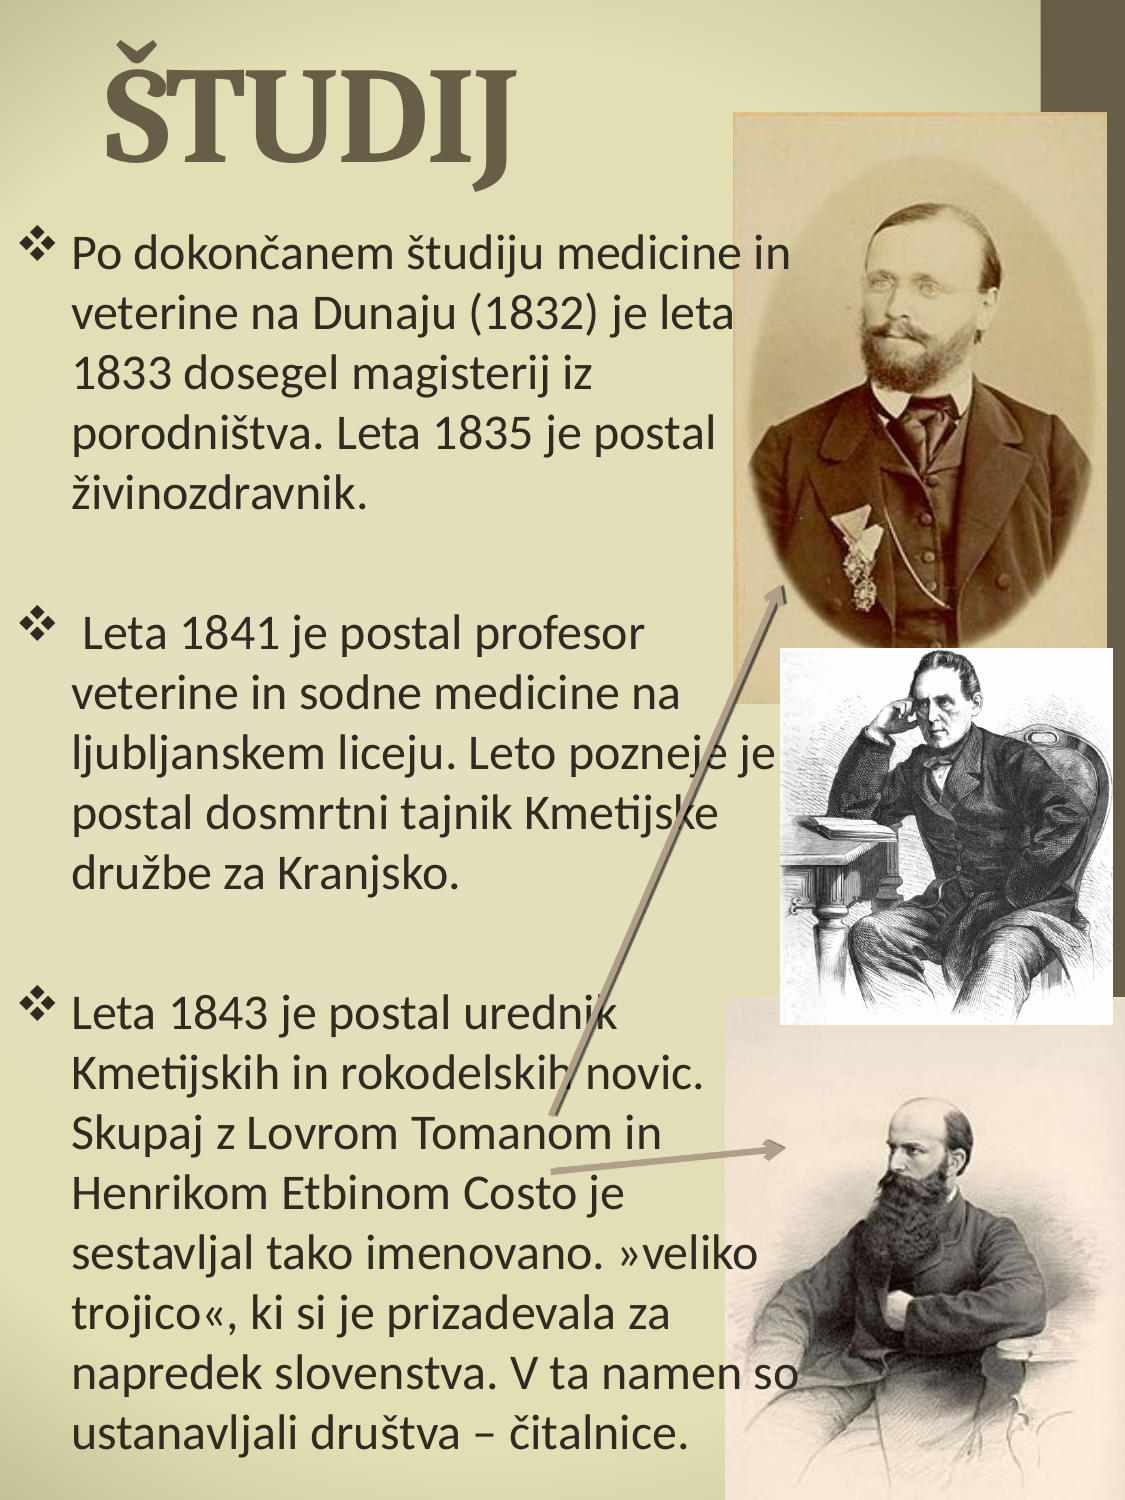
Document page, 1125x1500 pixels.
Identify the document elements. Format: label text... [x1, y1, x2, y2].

picture [0, 0, 1125, 1500]
list Po dokončanem študiju medicine in veterine na Dunaju (1832) je leta 1833 dosegel magisterij iz porodništva. Leta 1835 je postal živinozdravnik. Leta 1841 je postal profesor veterine in sodne medicine na ljubljanskem liceju. Leto pozneje je postal dosmrtni tajnik Kmetijske družbe za Kranjsko. Leta 1843 je postal urednik Kmetijskih in rokodelskih novic. Skupaj z Lovrom Tomanom in Henrikom Etbinom Costo je sestavljal tako imenovano. »veliko trojico«, ki si je prizadevala za napredek slovenstva. V ta namen so ustanavljali društva – čitalnice. [0, 159, 835, 1467]
title študij [90, 17, 575, 159]
